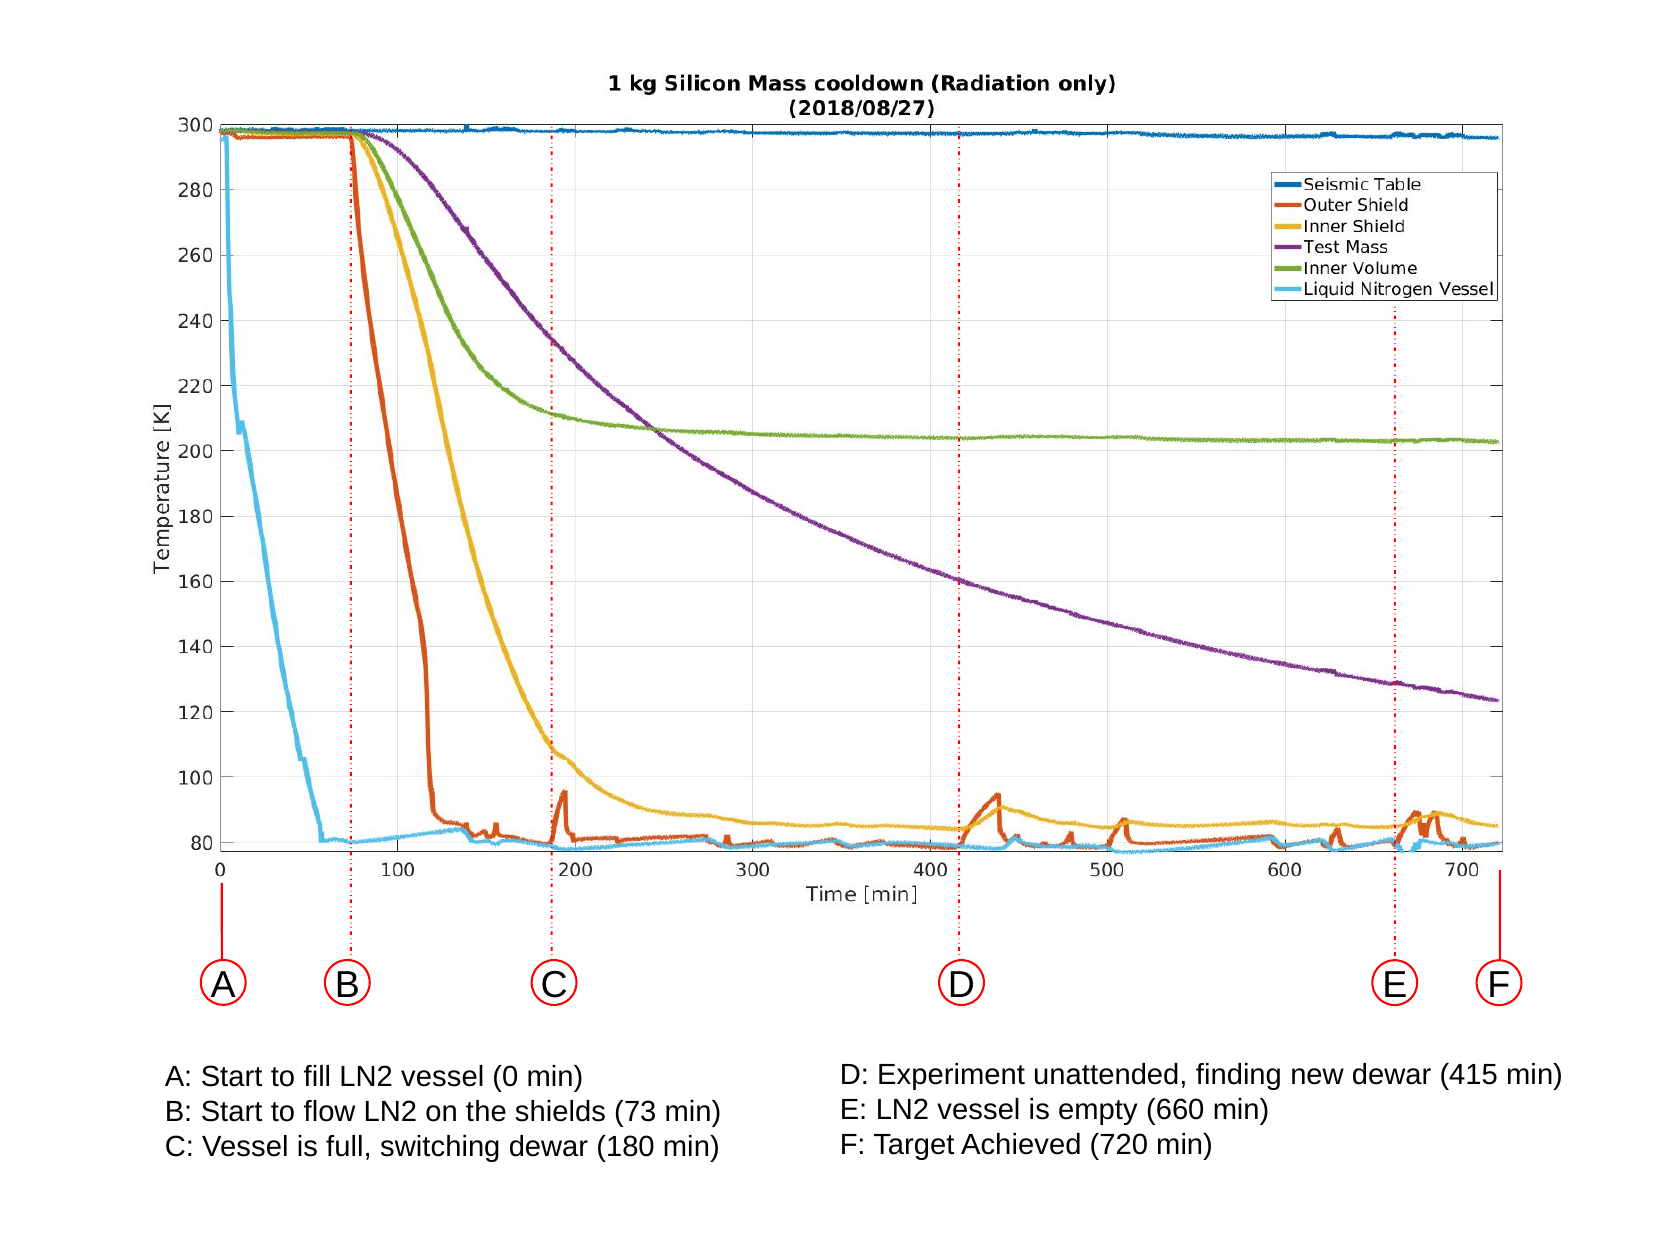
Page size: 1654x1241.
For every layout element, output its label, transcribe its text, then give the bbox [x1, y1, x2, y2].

text_box C [531, 960, 577, 1005]
text_box D: Experiment unattended, finding new dewar (415 min) E: LN2 vessel is empty (660 min) F: Target Achieved (720 min) [824, 1048, 1590, 1194]
text_box D [939, 960, 984, 1006]
text_box A: Start to fill LN2 vessel (0 min) B: Start to flow LN2 on the shields (73 min) C: Vessel is full, switching dewar (180 min) [149, 1050, 870, 1196]
picture [5, 57, 1654, 950]
text_box F [1476, 960, 1522, 1006]
text_box A [200, 959, 246, 1005]
text_box B [324, 960, 370, 1005]
text_box E [1372, 960, 1418, 1006]
